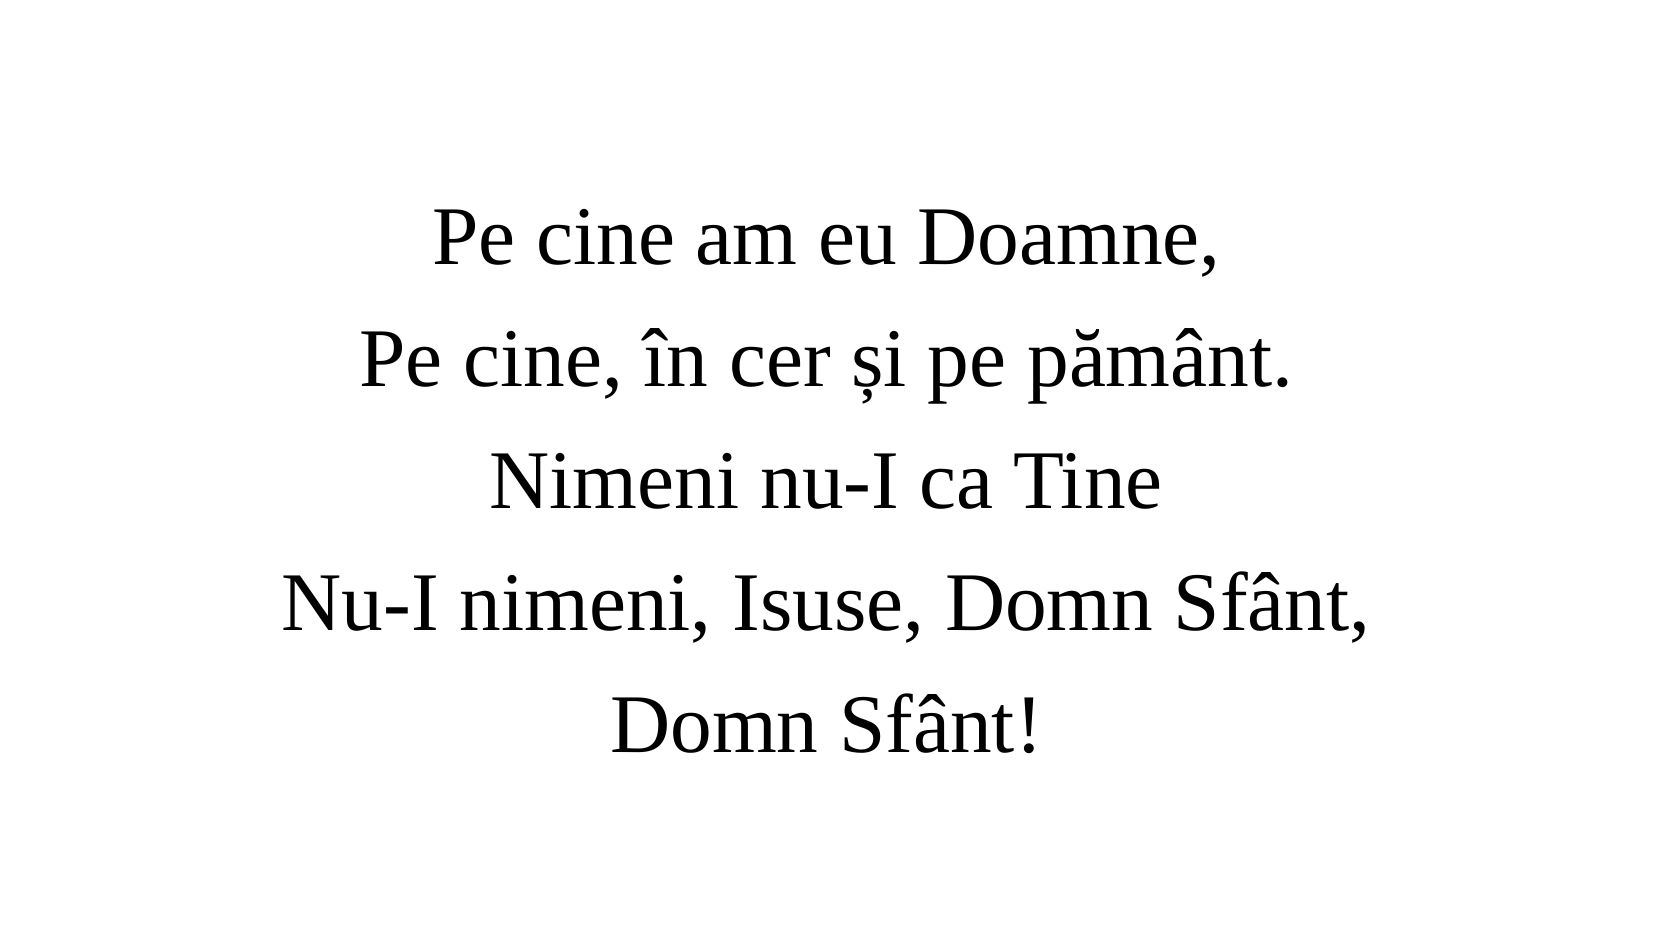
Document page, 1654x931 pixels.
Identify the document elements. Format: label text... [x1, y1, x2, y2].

subtitle Pe cine am eu Doamne, Pe cine, în cer și pe pământ. Nimeni nu-I ca Tine Nu-I nimeni, Isuse, Domn Sfânt, Domn Sfânt! [165, 176, 1489, 775]
